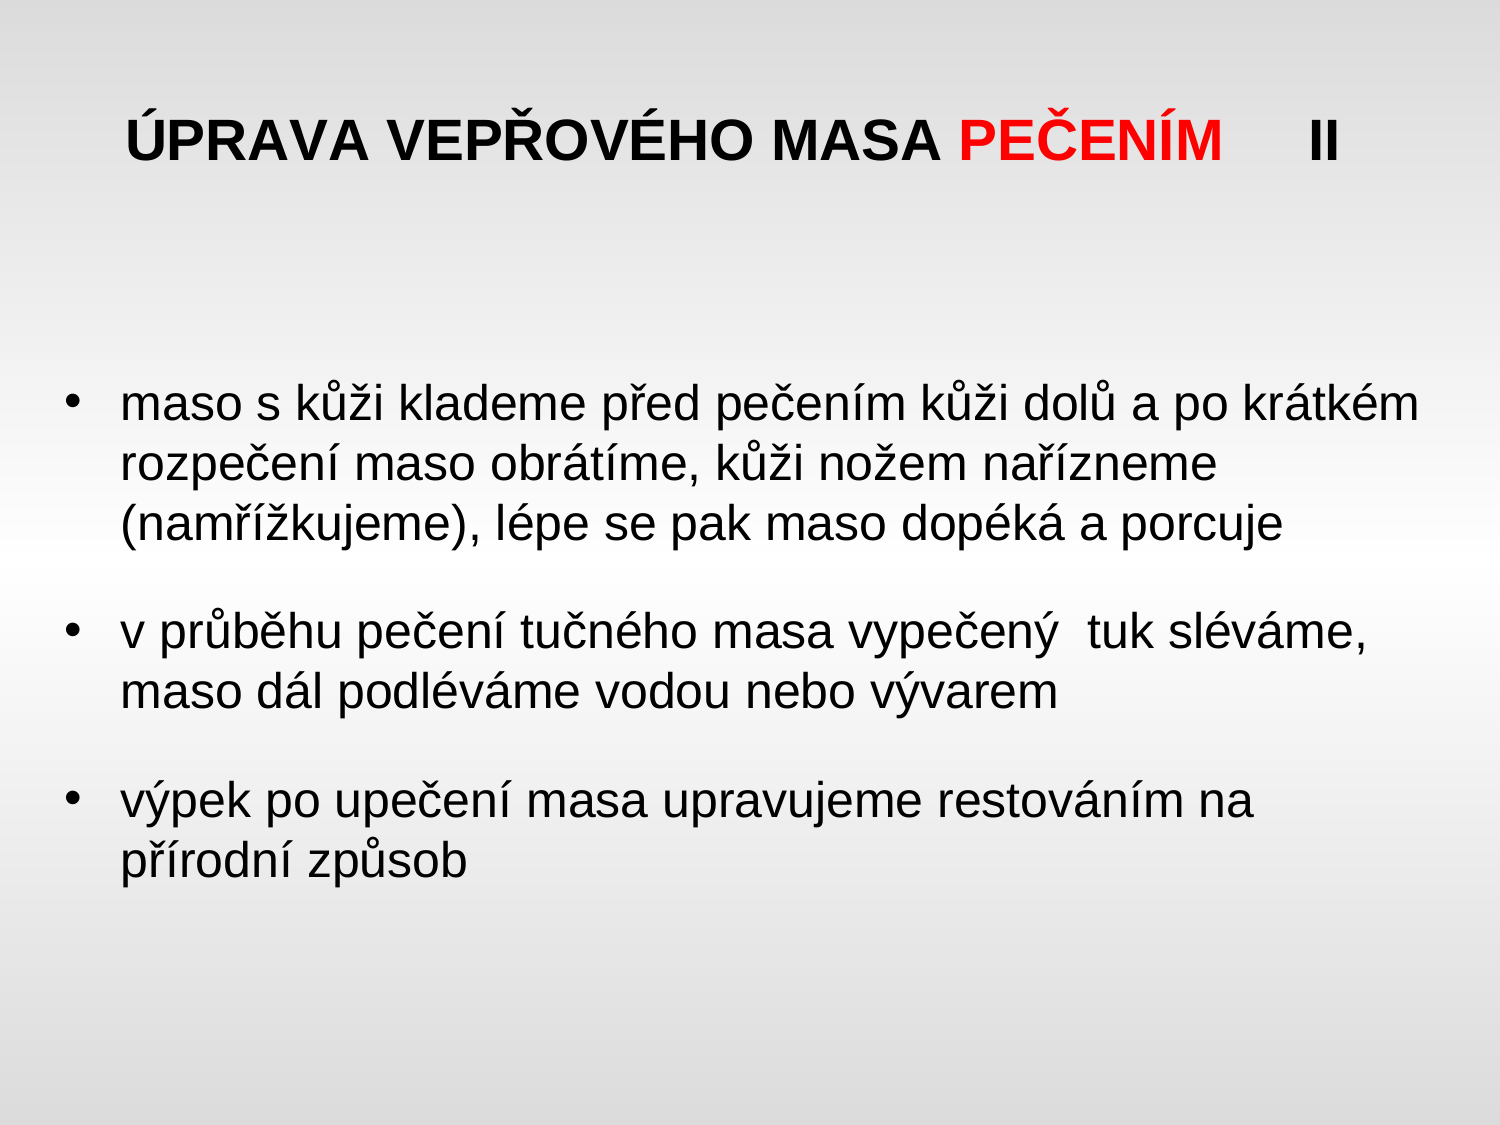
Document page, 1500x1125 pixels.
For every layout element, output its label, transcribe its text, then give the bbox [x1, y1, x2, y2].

title ÚPRAVA VEPŘOVÉHO MASA PEČENÍM II [74, 74, 1375, 201]
list maso s kůži klademe před pečením kůži dolů a po krátkém rozpečení maso obrátíme, kůži nožem nařízneme (namřížkujeme), lépe se pak maso dopéká a porcuje v průběhu pečení tučného masa vypečený tuk sléváme, maso dál podléváme vodou nebo vývarem výpek po upečení masa upravujeme restováním na přírodní způsob [50, 362, 1450, 1063]
